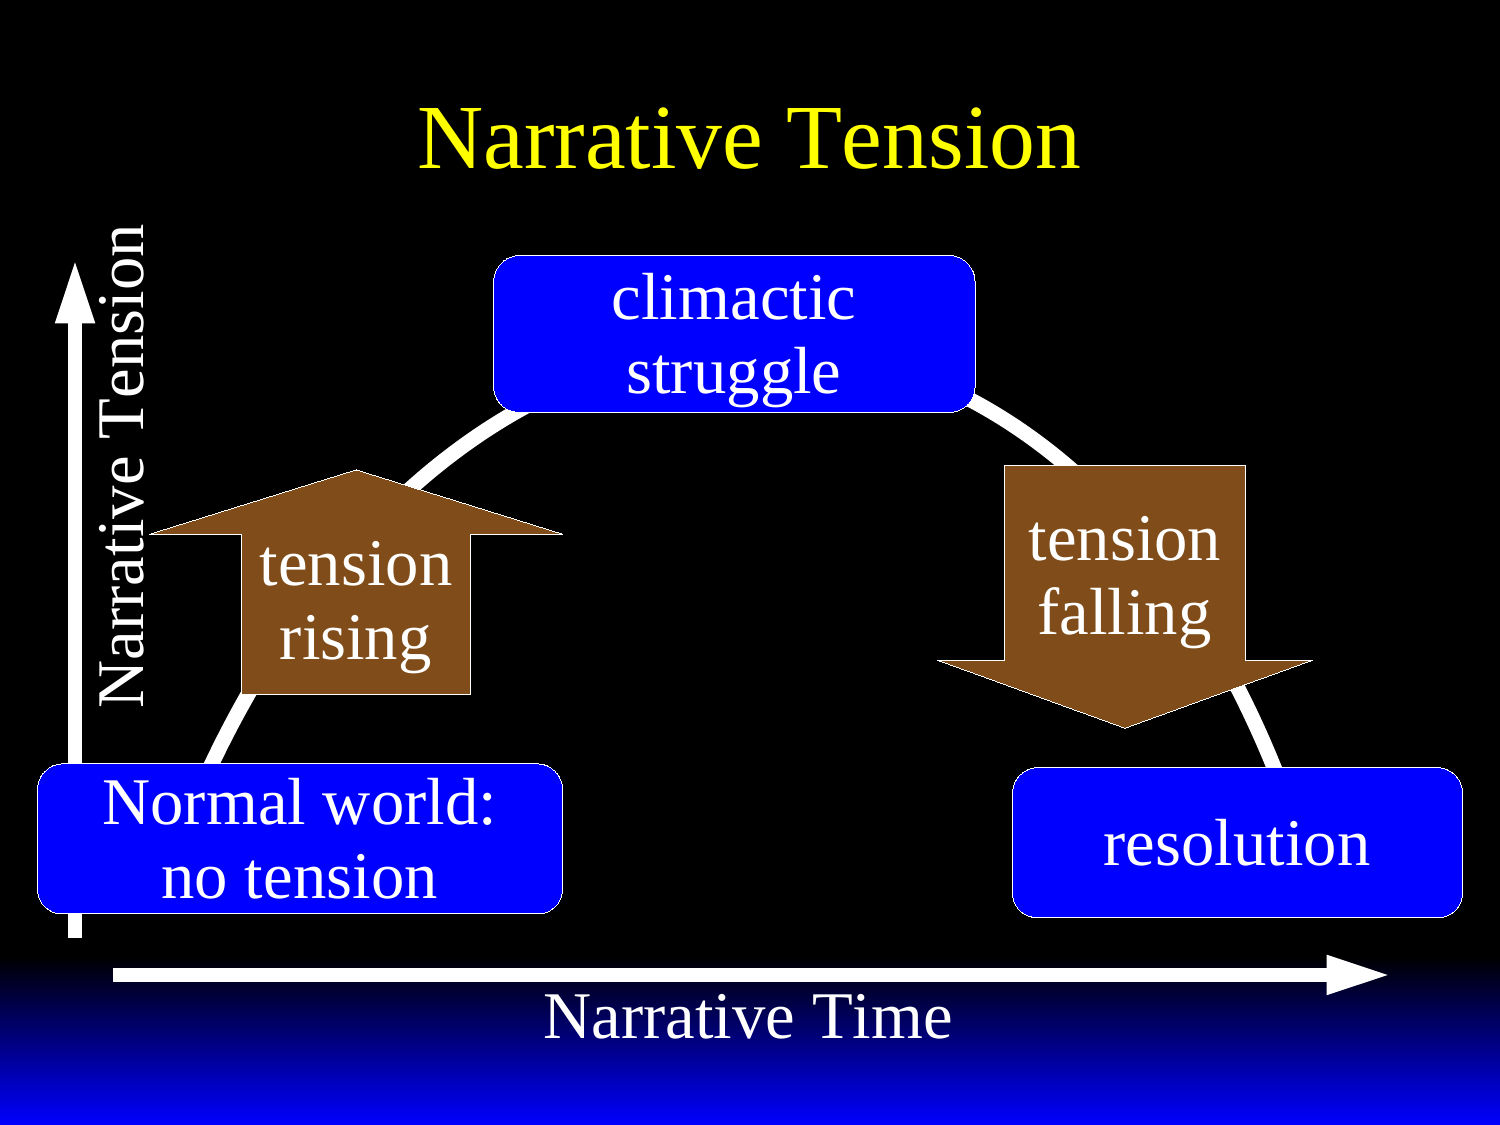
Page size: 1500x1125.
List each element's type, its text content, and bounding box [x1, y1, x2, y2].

text_box climactic struggle [493, 255, 976, 413]
text_box Narrative Tension [76, 138, 166, 724]
text_box Narrative Time [528, 971, 1204, 1061]
text_box Normal world: no tension [37, 763, 563, 914]
text_box tension falling [937, 465, 1313, 729]
text_box tension rising [166, 469, 563, 695]
text_box resolution [1012, 767, 1463, 918]
title Narrative Tension [112, 37, 1388, 238]
